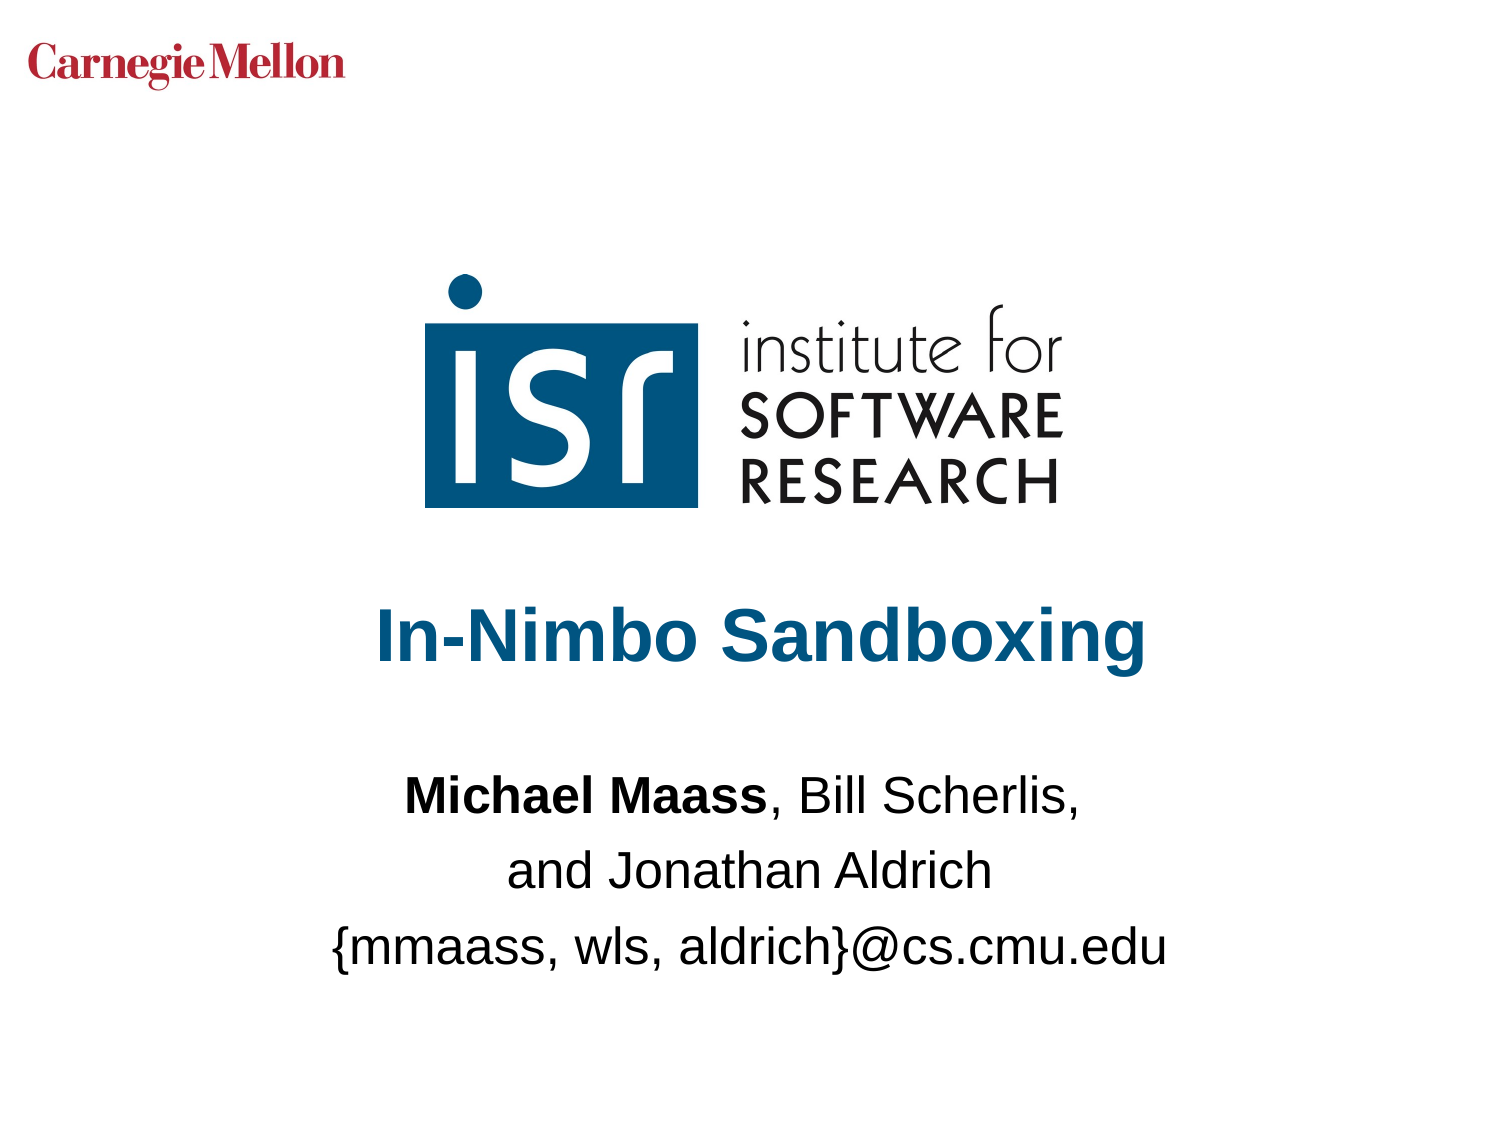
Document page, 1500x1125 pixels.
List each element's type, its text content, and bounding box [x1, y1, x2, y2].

picture [453, 349, 476, 484]
picture [507, 347, 591, 488]
picture [425, 274, 1063, 506]
title In-Nimbo Sandboxing [74, 506, 1450, 757]
picture [622, 350, 673, 484]
picture [24, 37, 349, 92]
text_box Michael Maass, Bill Scherlis, and Jonathan Aldrich {mmaass, wls, aldrich}@cs.cmu.edu [225, 753, 1276, 1058]
